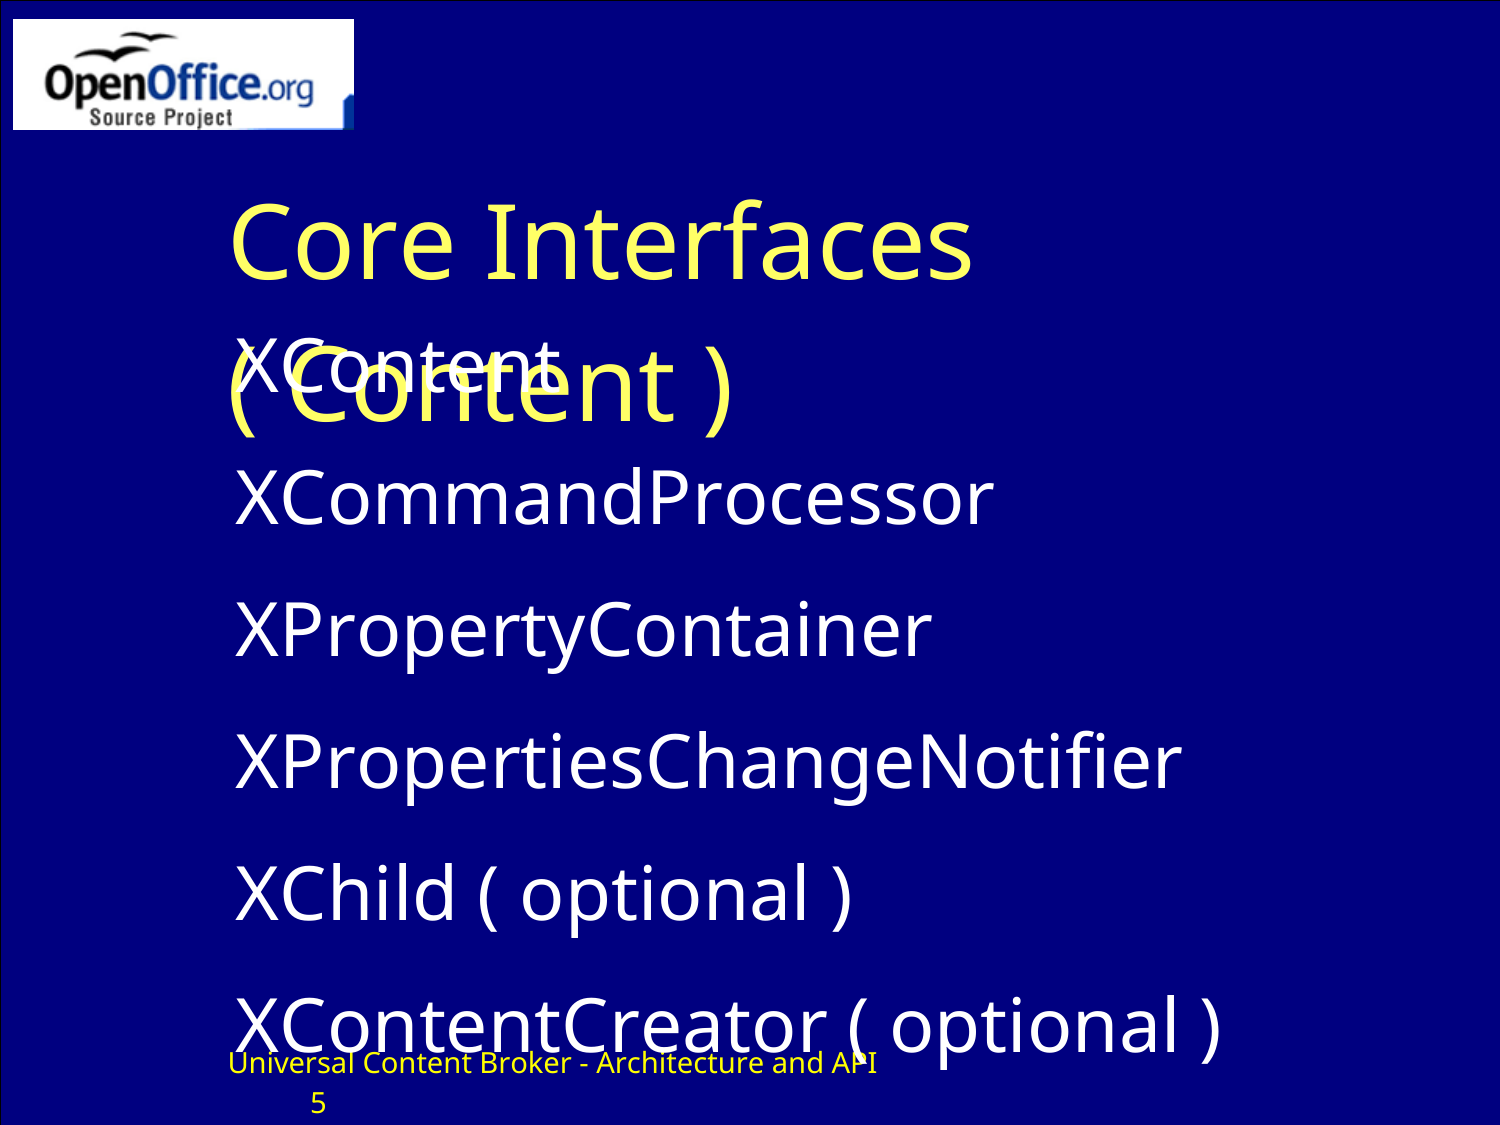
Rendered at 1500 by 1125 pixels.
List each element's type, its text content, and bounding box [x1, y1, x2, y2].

title Core Interfaces ( Content ) [227, 168, 1384, 428]
picture [13, 19, 354, 130]
list XContent XCommandProcessor XPropertyContainer XPropertiesChangeNotifier XChild ( optional ) XContentCreator ( optional ) [223, 312, 1376, 1021]
